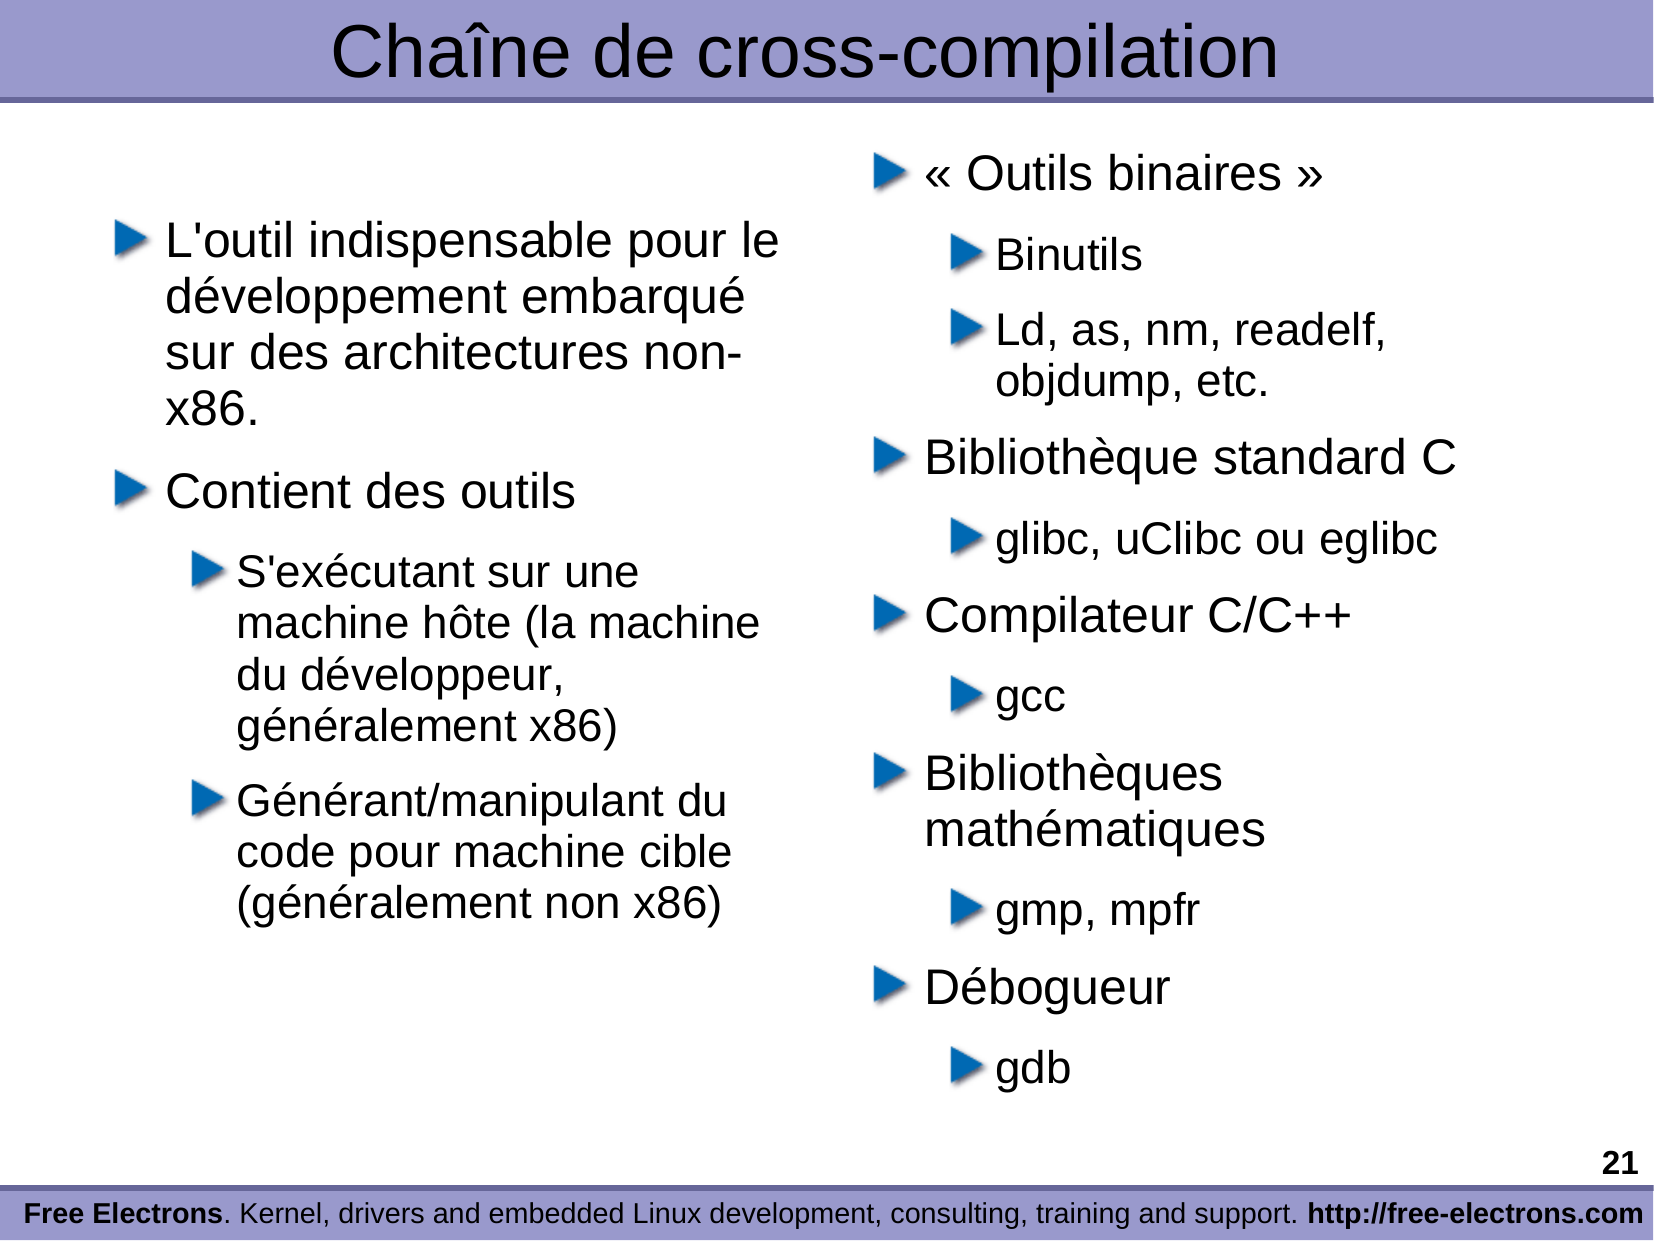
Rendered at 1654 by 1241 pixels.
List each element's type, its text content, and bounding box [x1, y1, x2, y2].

list L'outil indispensable pour le développement embarqué sur des architectures non-x86. Contient des outils S'exécutant sur une machine hôte (la machine du développeur, généralement x86) Générant/manipulant du code pour machine cible (généralement non x86) [94, 212, 784, 1063]
title Chaîne de cross-compilation [60, 4, 1551, 98]
list « Outils binaires » Binutils Ld, as, nm, readelf, objdump, etc. Bibliothèque standard C glibc, uClibc ou eglibc Compilateur C/C++ gcc Bibliothèques mathématiques gmp, mpfr Débogueur gdb [853, 145, 1543, 1171]
